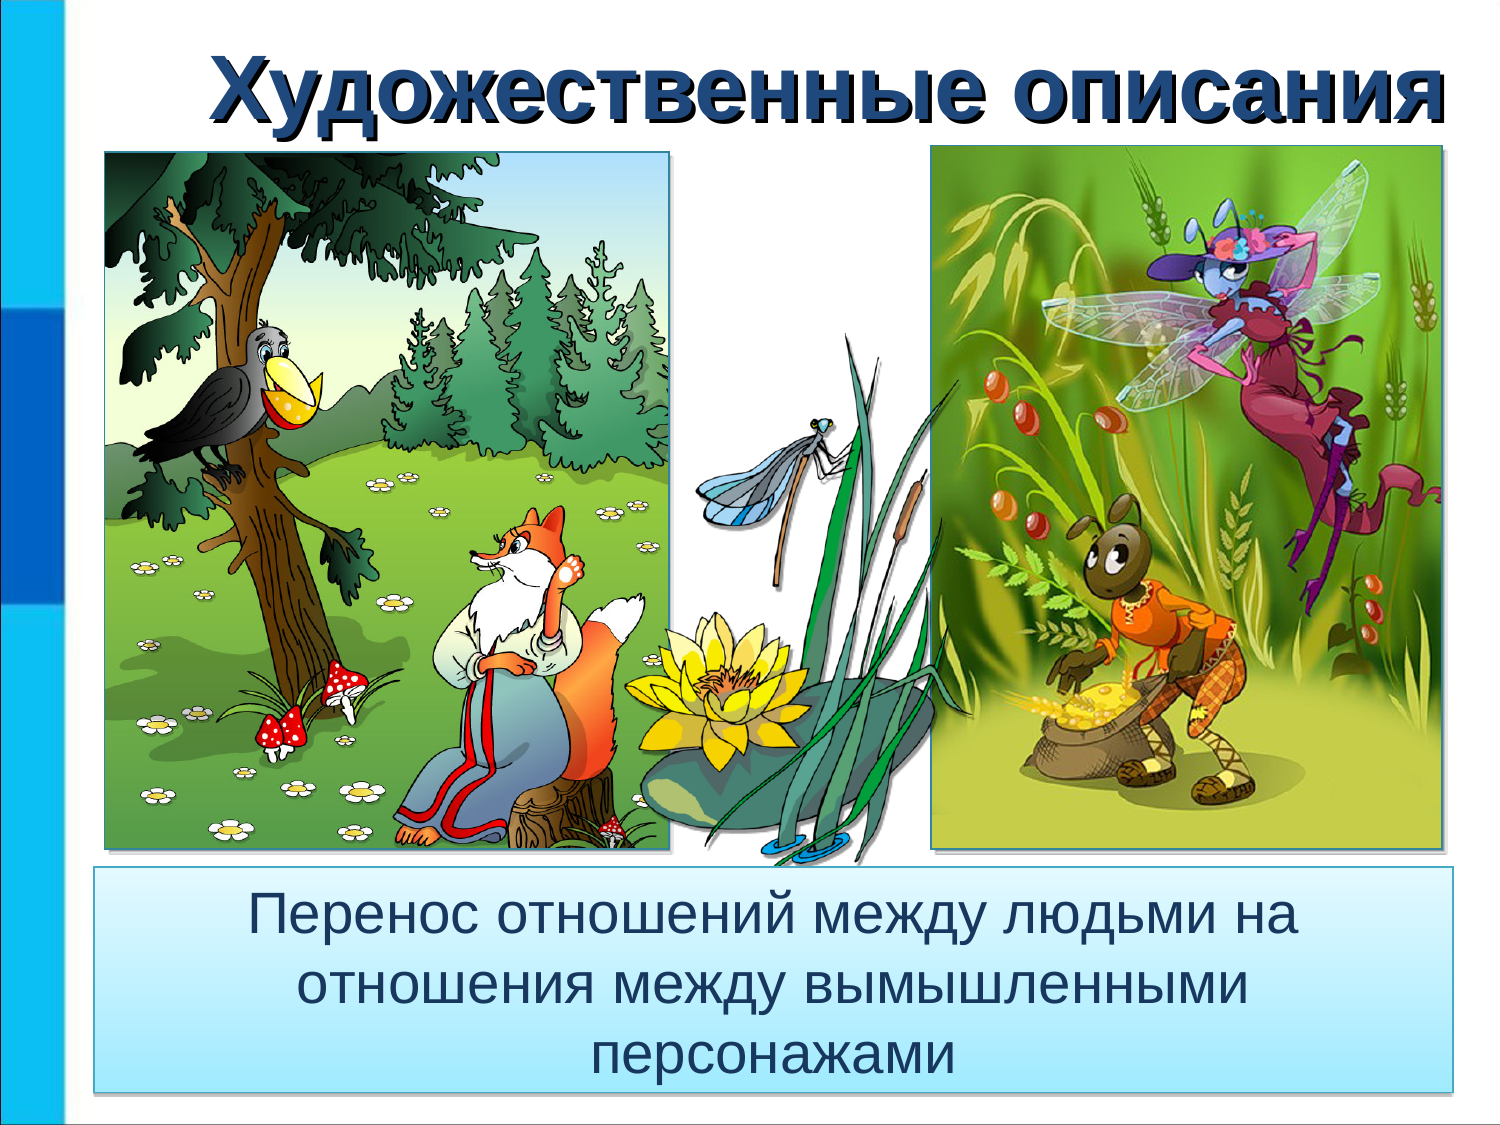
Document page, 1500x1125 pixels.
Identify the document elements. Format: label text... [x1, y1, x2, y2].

text_box Перенос отношений между людьми на отношения между вымышленными персонажами [93, 867, 1454, 1093]
title Художественные описания [180, 30, 1477, 135]
picture [0, 0, 1500, 1125]
